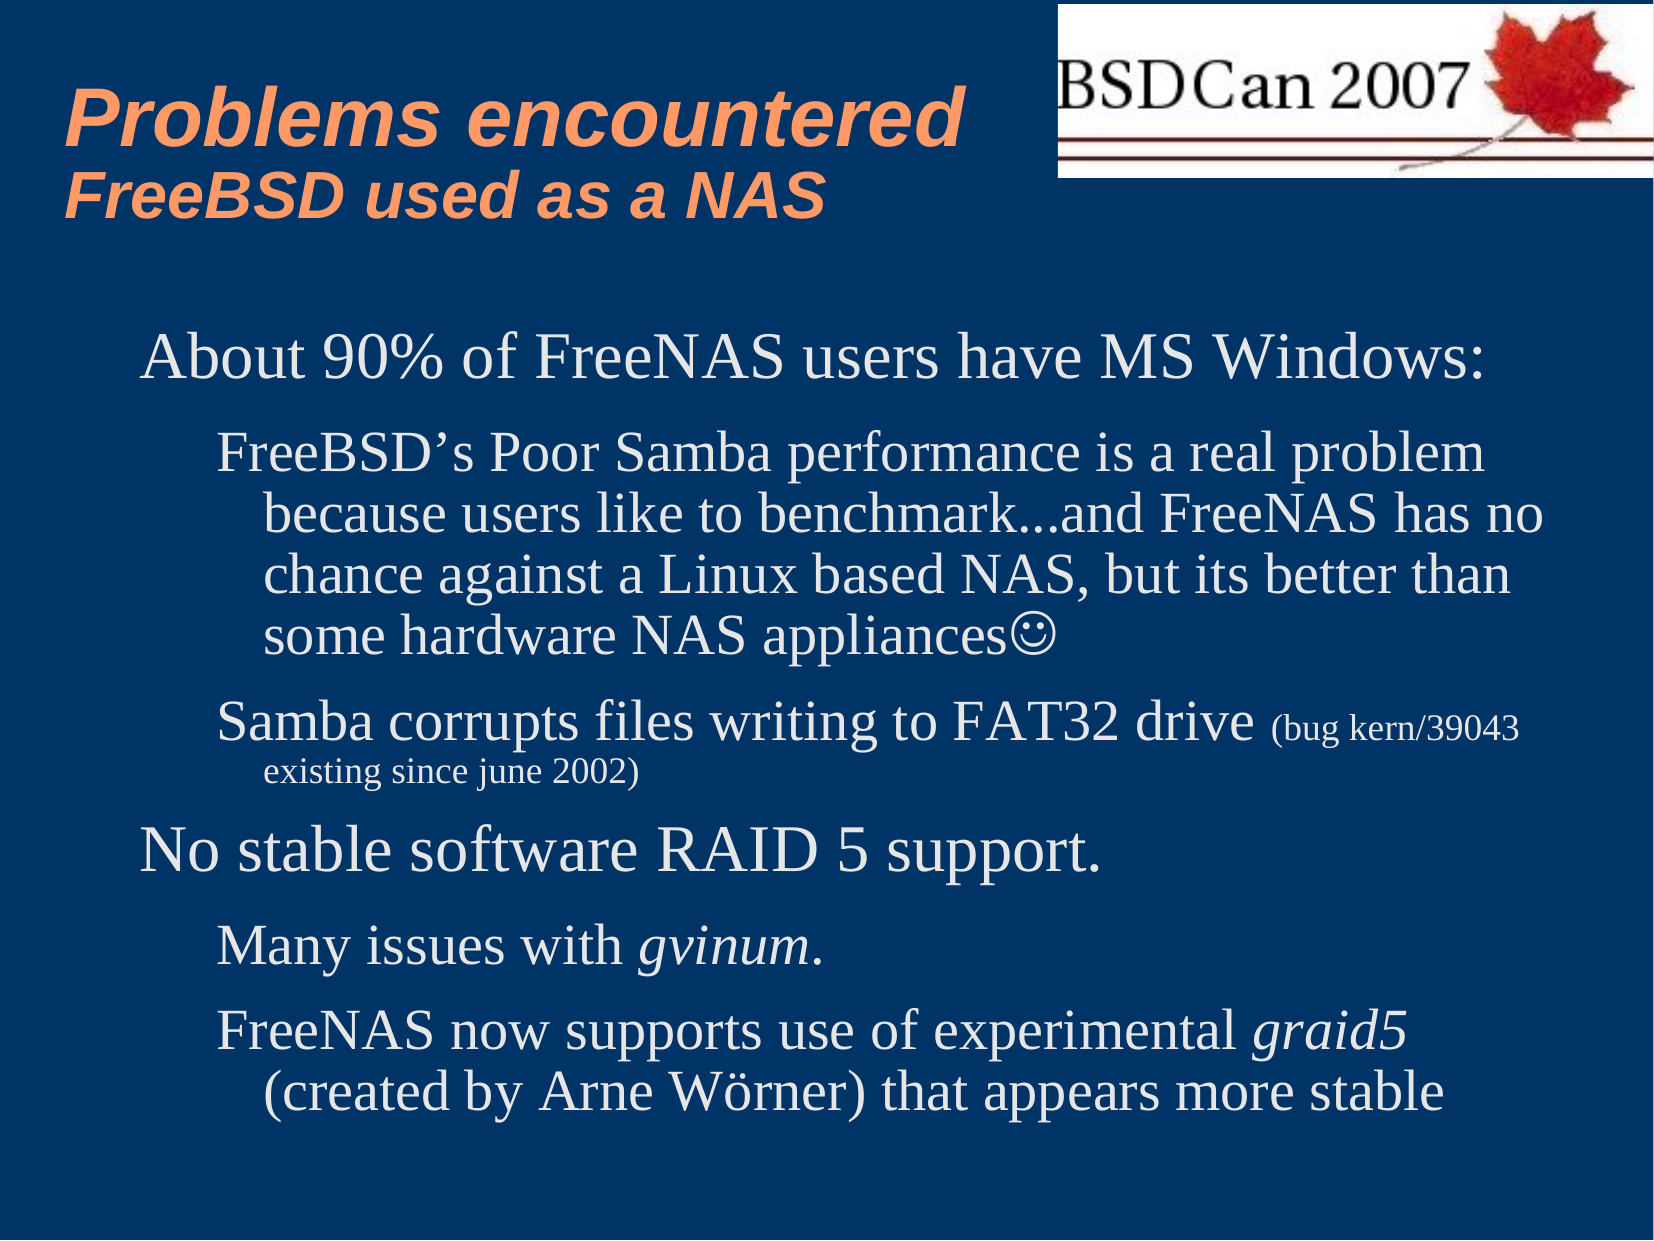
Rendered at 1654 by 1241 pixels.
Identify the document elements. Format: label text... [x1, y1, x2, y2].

title Problems encountered FreeBSD used as a NAS [64, 73, 1477, 237]
list About 90% of FreeNAS users have MS Windows: FreeBSD’s Poor Samba performance is a real problem because users like to benchmark...and FreeNAS has no chance against a Linux based NAS, but its better than some hardware NAS appliances Samba corrupts files writing to FAT32 drive (bug kern/39043 existing since june 2002) No stable software RAID 5 support. Many issues with gvinum. FreeNAS now supports use of experimental graid5 (created by Arne Wörner) that appears more stable [121, 322, 1561, 1161]
picture [1057, 4, 1654, 178]
